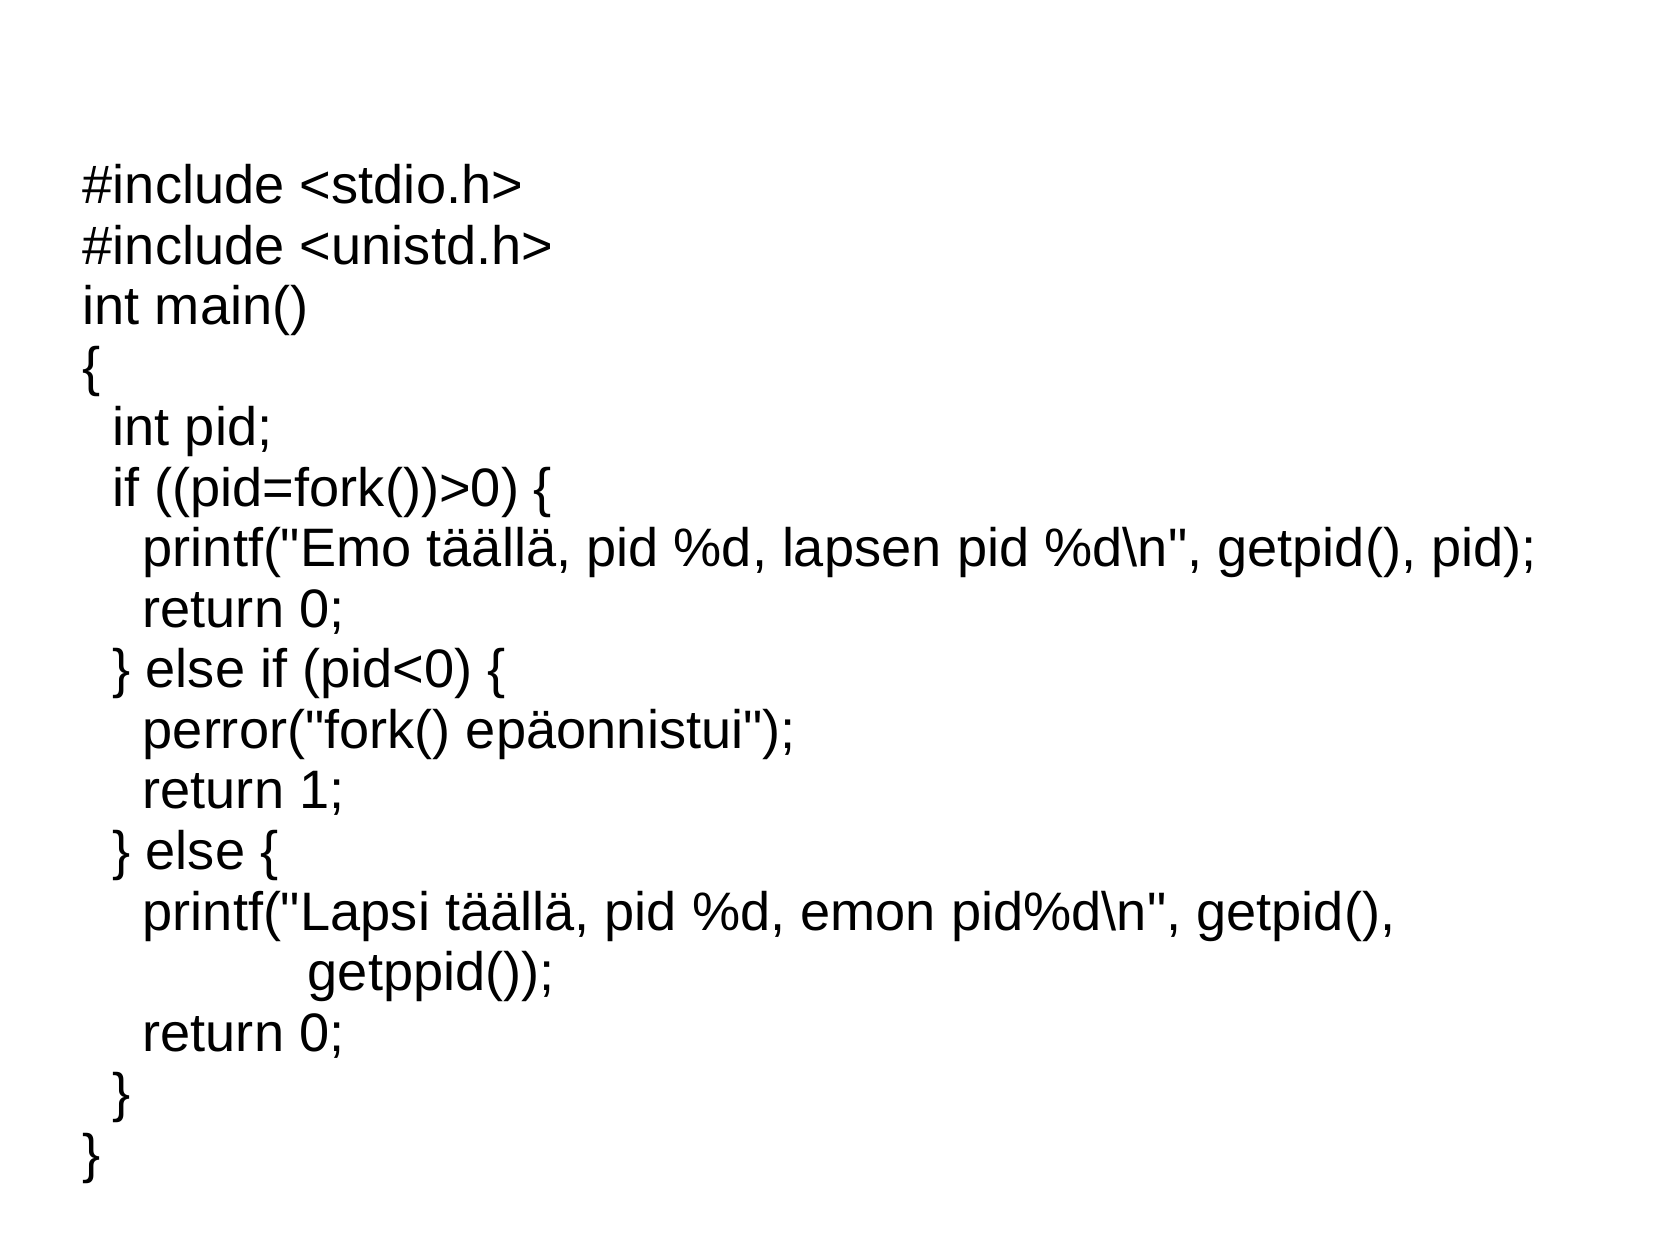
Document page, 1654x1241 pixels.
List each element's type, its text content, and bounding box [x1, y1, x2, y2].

text_box #include <stdio.h> #include <unistd.h> int main() { int pid; if ((pid=fork())>0) { printf("Emo täällä, pid %d, lapsen pid %d\n", getpid(), pid); return 0; } else if (pid<0) { perror("fork() epäonnistui"); return 1; } else { printf("Lapsi täällä, pid %d, emon pid%d\n", getpid(), getppid()); return 0; } } [82, 154, 1571, 1241]
